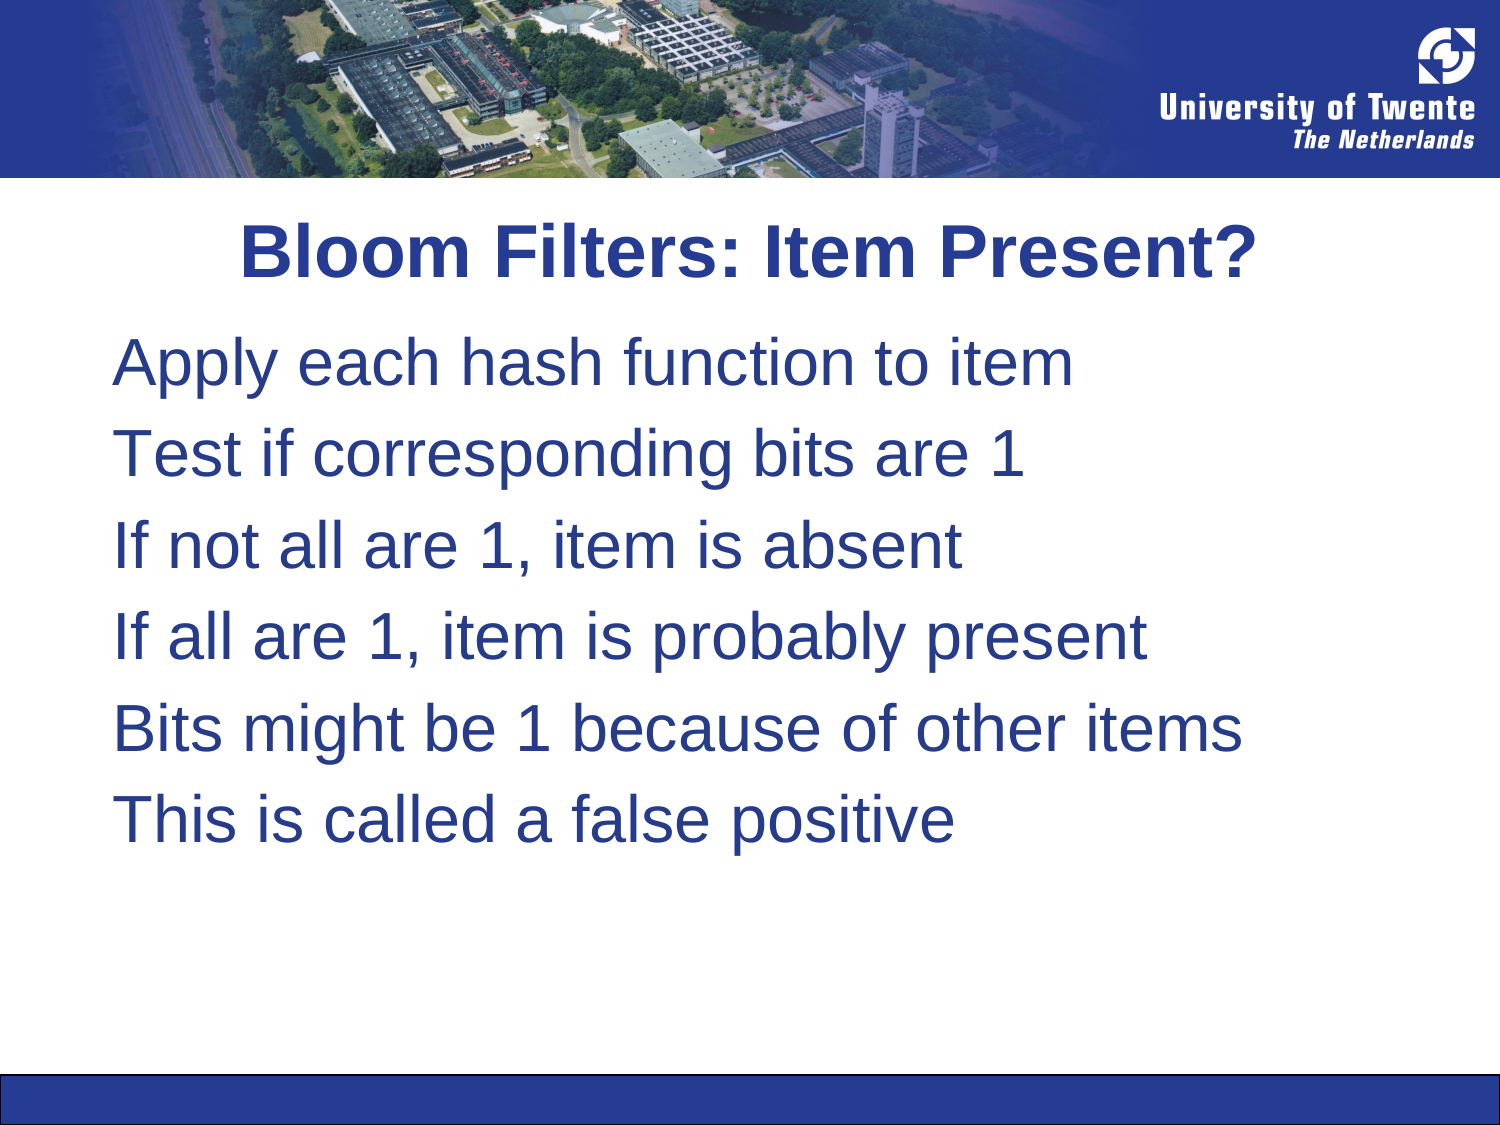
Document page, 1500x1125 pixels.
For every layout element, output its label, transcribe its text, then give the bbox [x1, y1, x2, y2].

list Apply each hash function to item Test if corresponding bits are 1 If not all are 1, item is absent If all are 1, item is probably present Bits might be 1 because of other items This is called a false positive [112, 324, 1388, 1001]
picture [0, 0, 1500, 178]
title Bloom Filters: Item Present? [112, 194, 1388, 308]
